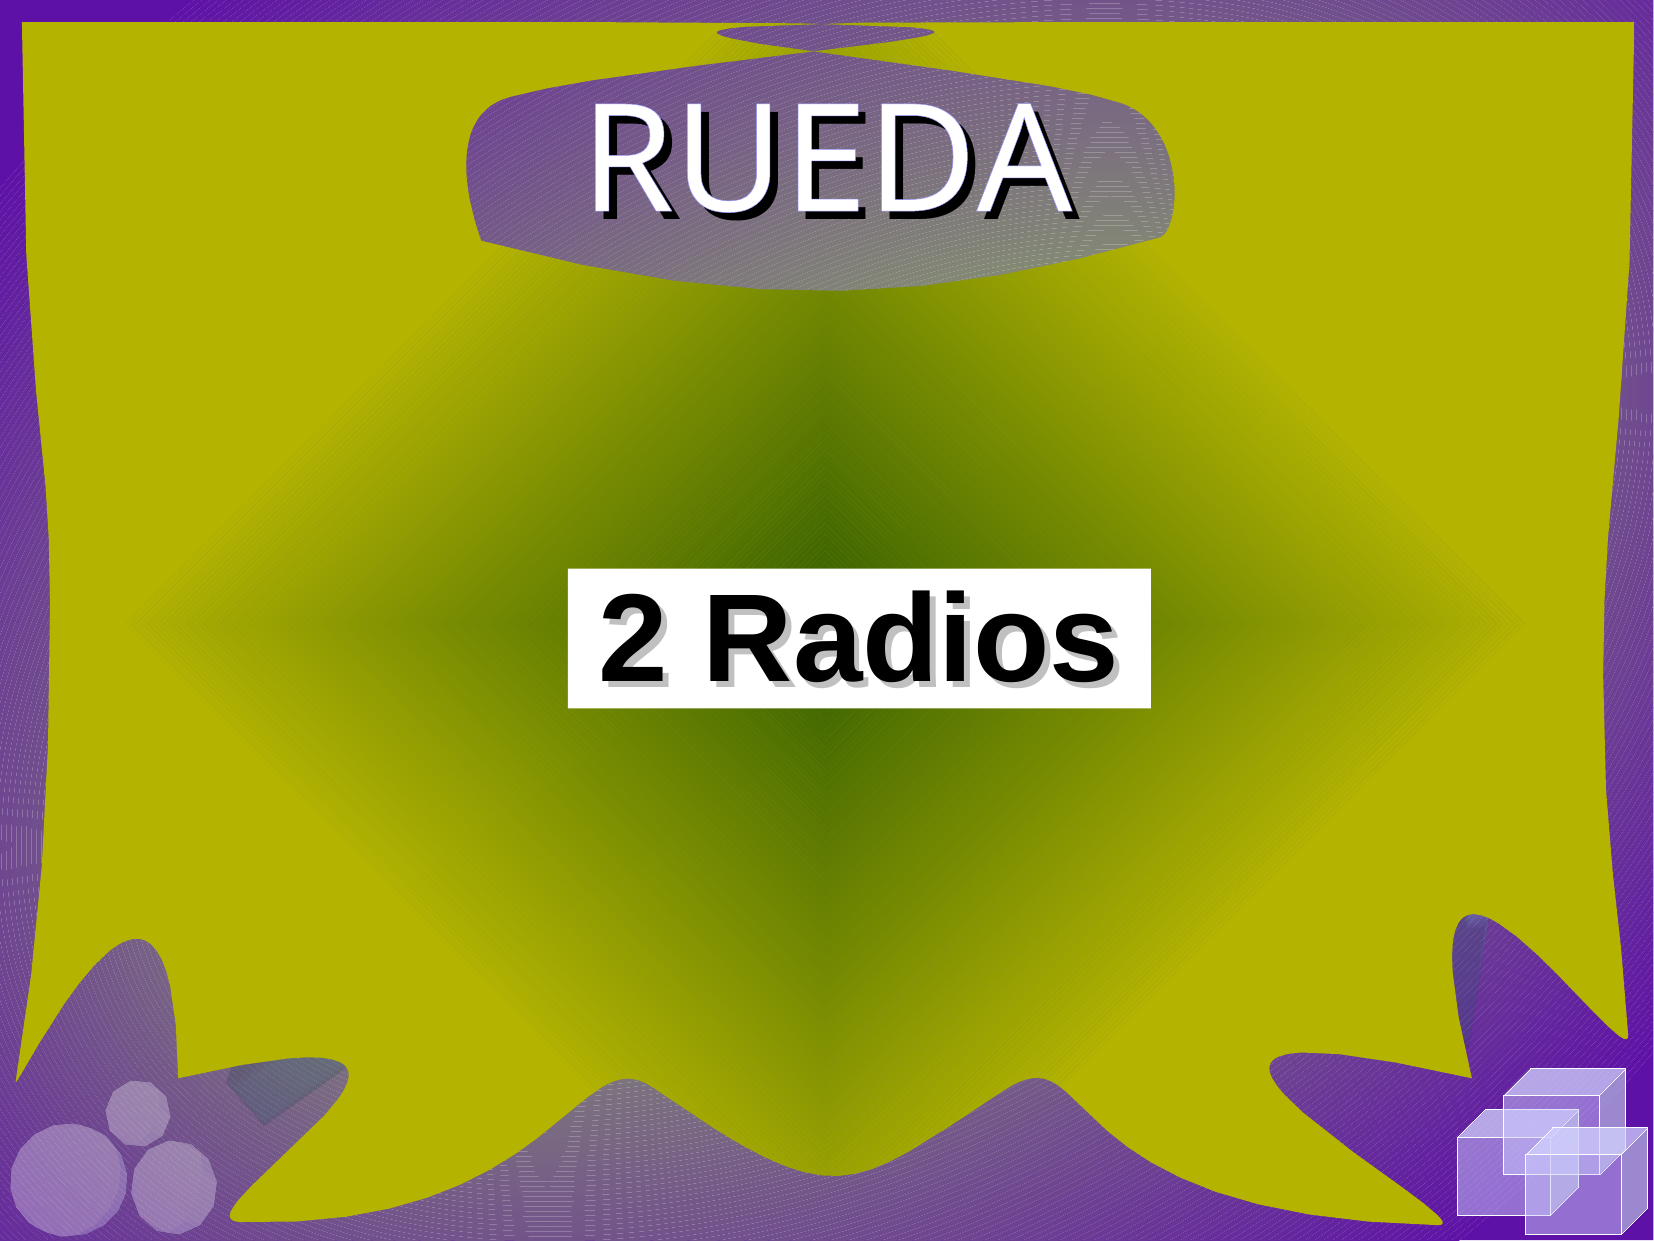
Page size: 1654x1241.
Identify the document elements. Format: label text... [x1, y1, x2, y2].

title 2 Radios [567, 568, 1151, 709]
text_box [15, 21, 1635, 1226]
title RUEDA [82, 47, 1571, 259]
